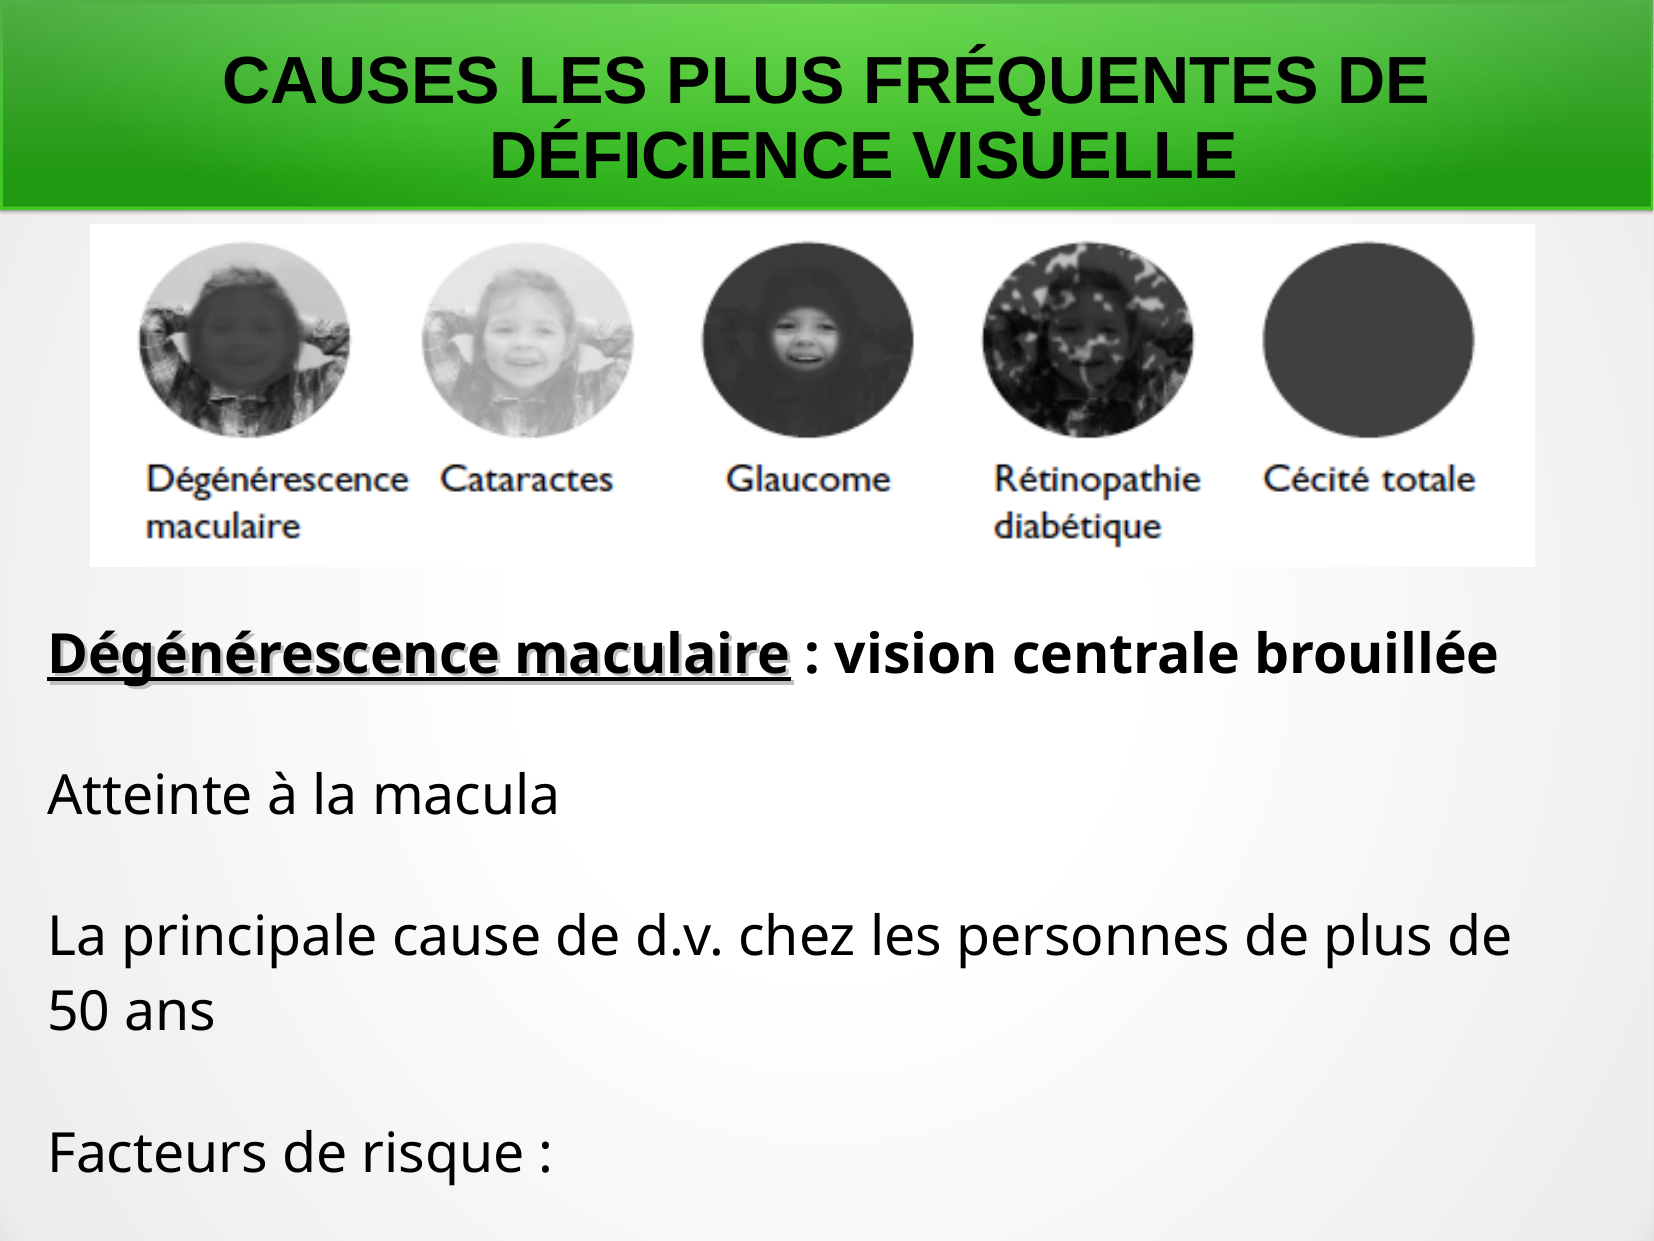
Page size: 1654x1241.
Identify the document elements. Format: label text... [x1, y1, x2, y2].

picture [90, 224, 1536, 567]
list Dégénérescence maculaire : vision centrale brouillée Atteinte à la macula La principale cause de d.v. chez les personnes de plus de 50 ans Facteurs de risque : [47, 614, 1583, 1193]
title CAUSES LES PLUS FRÉQUENTES DE DÉFICIENCE VISUELLE [82, 43, 1571, 193]
